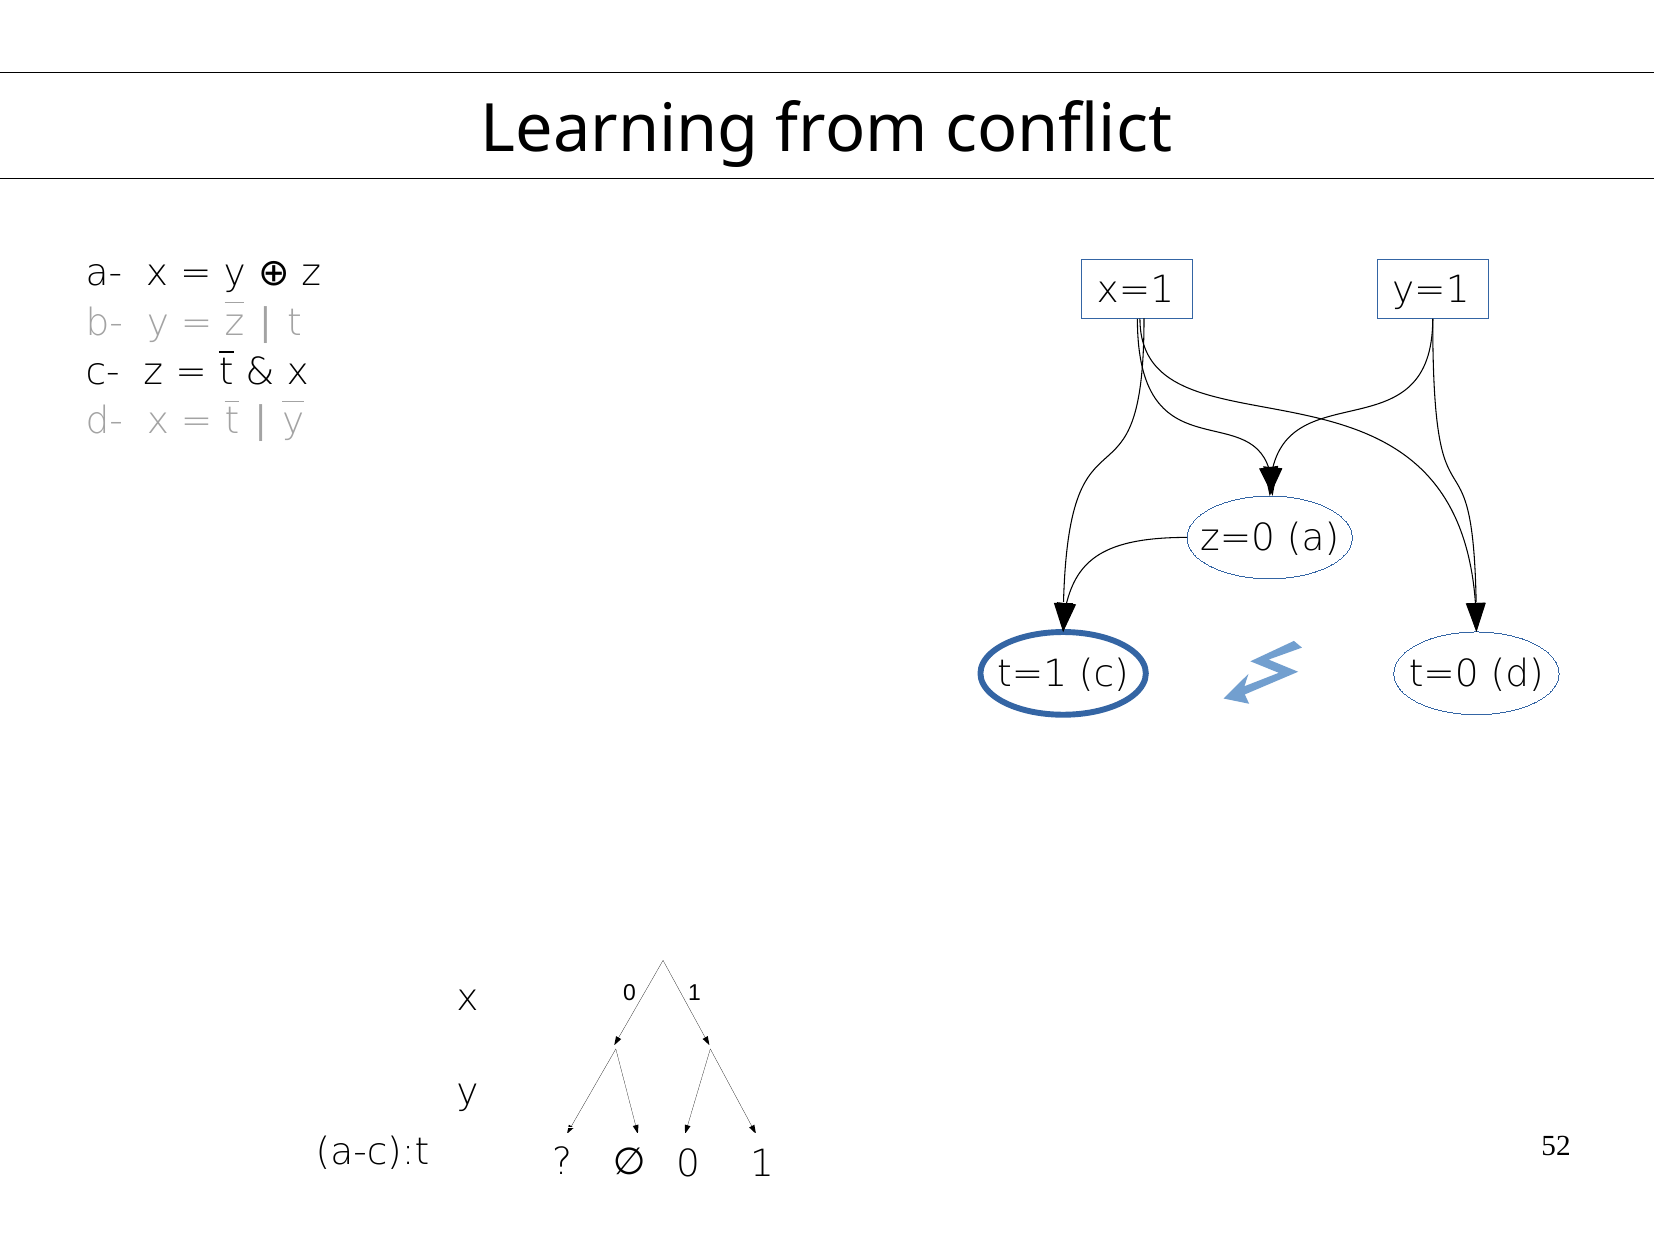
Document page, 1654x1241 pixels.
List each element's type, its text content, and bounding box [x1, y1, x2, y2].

text_box t=0 (d) [1393, 631, 1560, 715]
text_box ? [537, 1132, 588, 1191]
text_box t=1 (c) [980, 632, 1146, 715]
text_box a- x = y ⊕ z b- y = z ∣ t c- z = t & x d- x = t ∣ y [70, 243, 414, 453]
text_box y [441, 1062, 485, 1122]
text_box [1223, 640, 1302, 704]
text_box x [441, 968, 485, 1028]
text_box x=1 [1081, 259, 1193, 319]
text_box [35, 395, 343, 532]
text_box y=1 [1377, 259, 1489, 319]
text_box Learning from conflict [0, 72, 1654, 166]
text_box z=0 (a) [1187, 496, 1353, 579]
text_box 1 [673, 972, 716, 1014]
text_box ∅ [598, 1132, 661, 1191]
text_box (a-c):t [259, 1122, 486, 1182]
text_box [53, 295, 361, 349]
text_box 1 [735, 1134, 789, 1193]
text_box 0 [608, 972, 651, 1014]
text_box 0 [661, 1134, 715, 1193]
